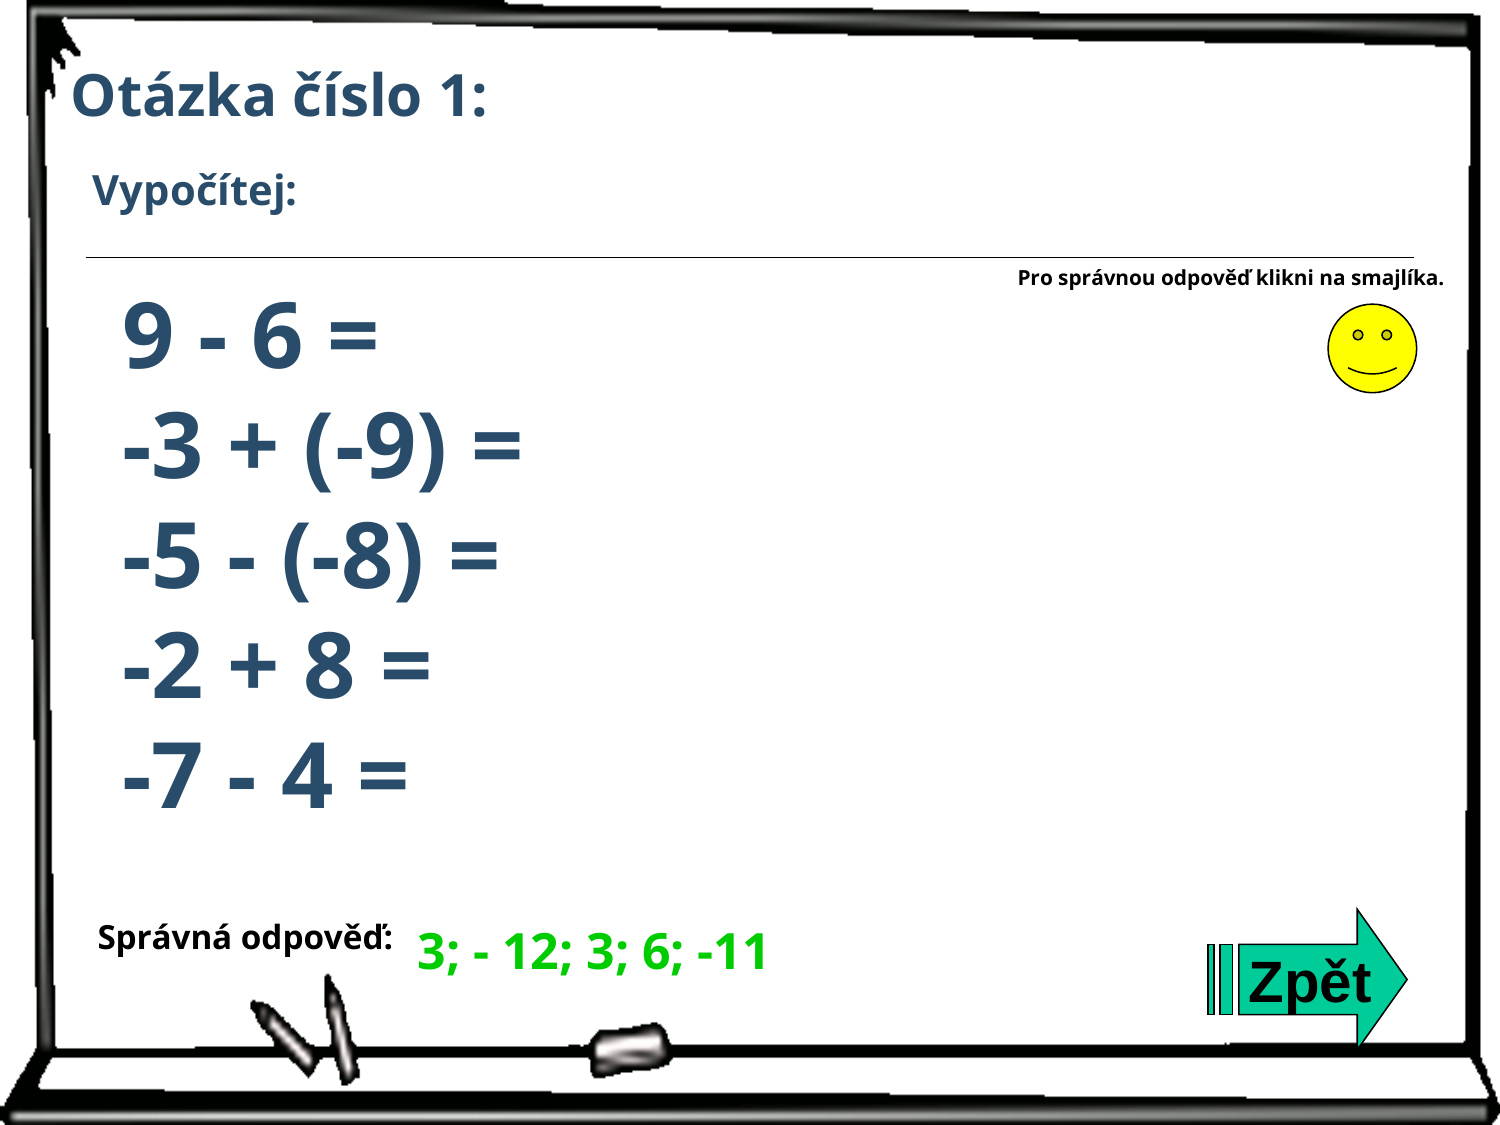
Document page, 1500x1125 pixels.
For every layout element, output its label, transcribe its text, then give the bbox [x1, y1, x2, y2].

text_box [1328, 304, 1417, 393]
text_box Zpět [1208, 944, 1214, 1015]
text_box Otázka číslo 1: [55, 54, 1391, 149]
text_box Pro správnou odpověď klikni na smajlíka. [1002, 230, 1464, 325]
text_box 9 - 6 = -3 + (-9) = -5 - (-8) = -2 + 8 = -7 - 4 = [107, 504, 861, 600]
text_box Vypočítej: [78, 141, 1413, 237]
text_box 3; - 12; 3; 6; -11 [402, 902, 876, 997]
picture [0, 0, 1500, 1125]
text_box Zpět [1238, 909, 1408, 1050]
text_box Správná odpověď: [82, 888, 492, 984]
text_box Zpět [1220, 944, 1233, 1015]
